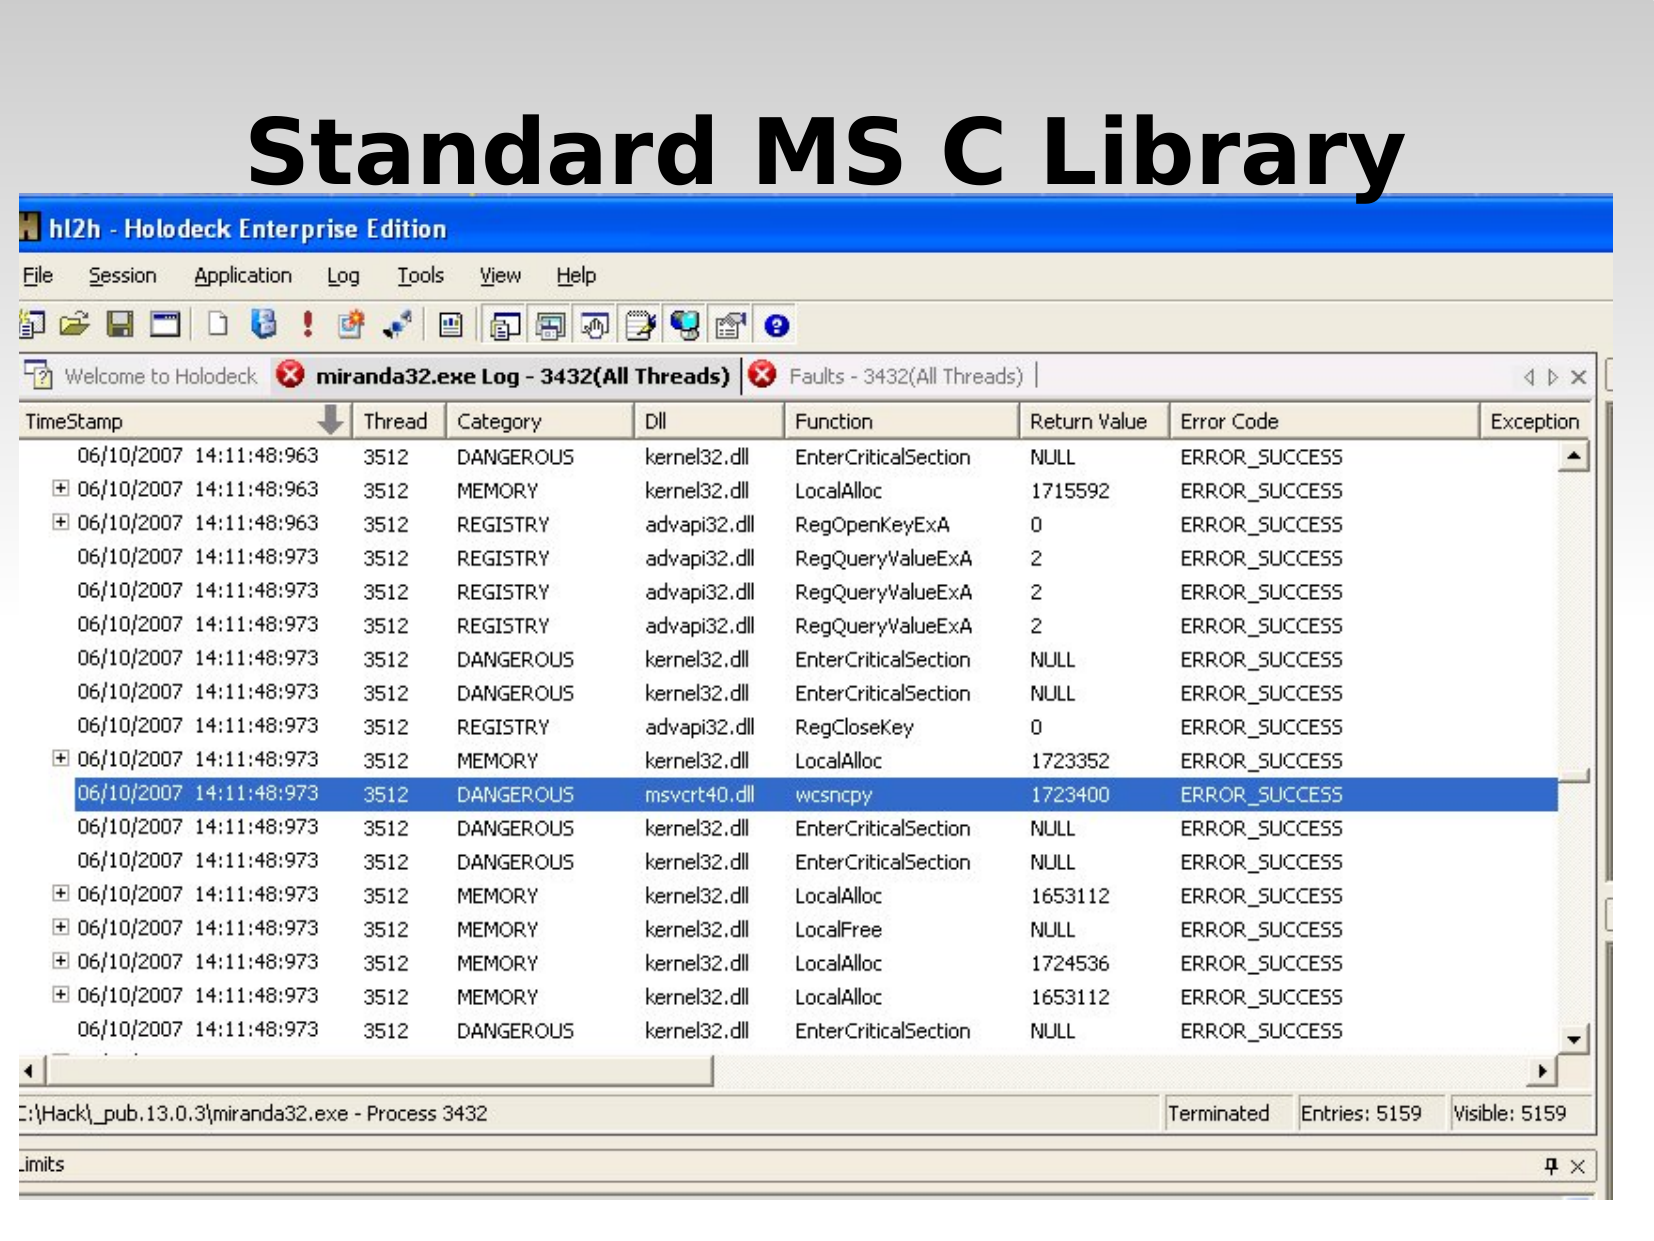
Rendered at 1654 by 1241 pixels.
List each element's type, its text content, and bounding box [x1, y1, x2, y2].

title Standard MS C Library [82, 56, 1571, 250]
picture [19, 193, 1613, 1201]
